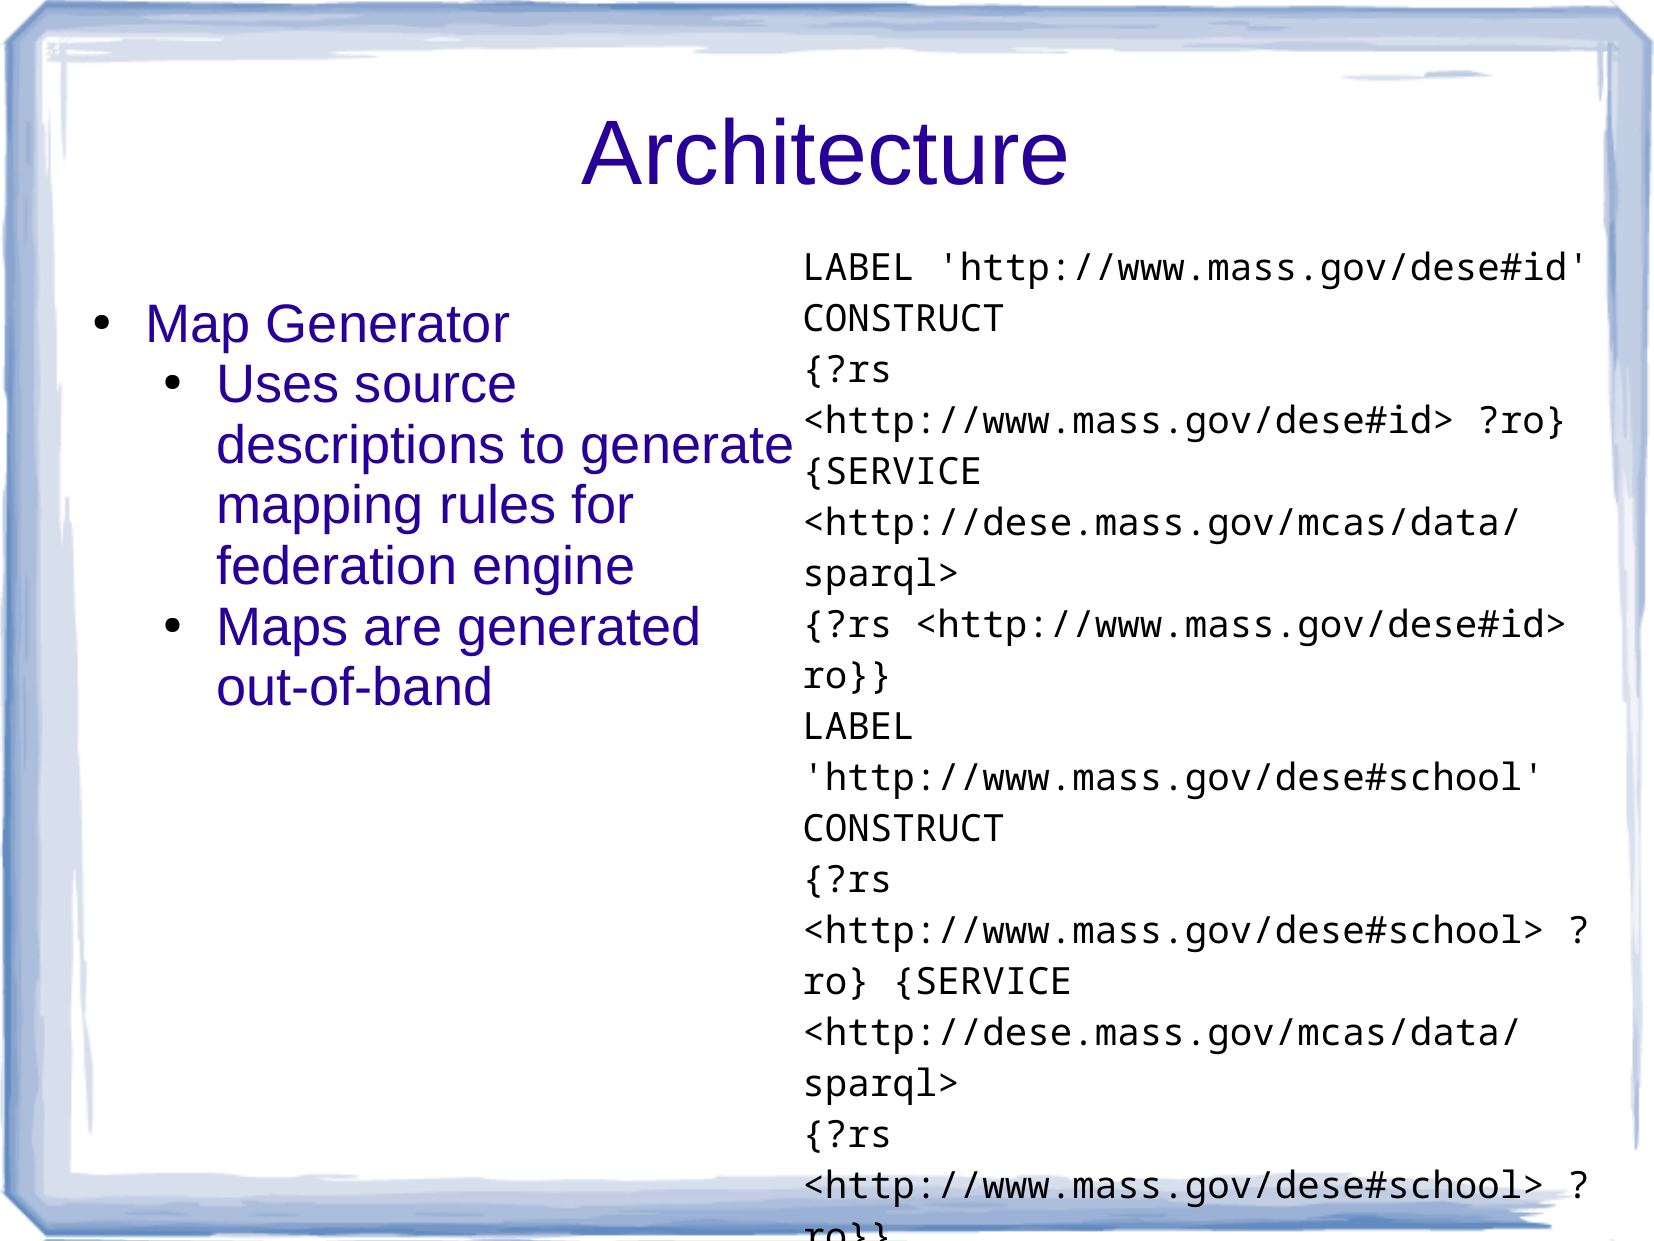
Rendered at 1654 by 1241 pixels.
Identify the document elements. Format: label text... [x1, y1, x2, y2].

title Architecture [82, 49, 1571, 257]
text_box Map Generator Uses source descriptions to generate mapping rules for federation engine Maps are generated out-of-band [59, 286, 787, 752]
picture [829, 1231, 841, 1241]
text_box LABEL 'http://www.mass.gov/dese#id' CONSTRUCT {?rs <http://www.mass.gov/dese#id> ?ro} {SERVICE <http://dese.mass.gov/mcas/data/sparql> {?rs <http://www.mass.gov/dese#id> ro}} LABEL 'http://www.mass.gov/dese#school' CONSTRUCT {?rs <http://www.mass.gov/dese#school> ?ro} {SERVICE <http://dese.mass.gov/mcas/data/sparql> {?rs <http://www.mass.gov/dese#school> ?ro}} [787, 232, 1613, 1079]
picture [0, 0, 1654, 1241]
